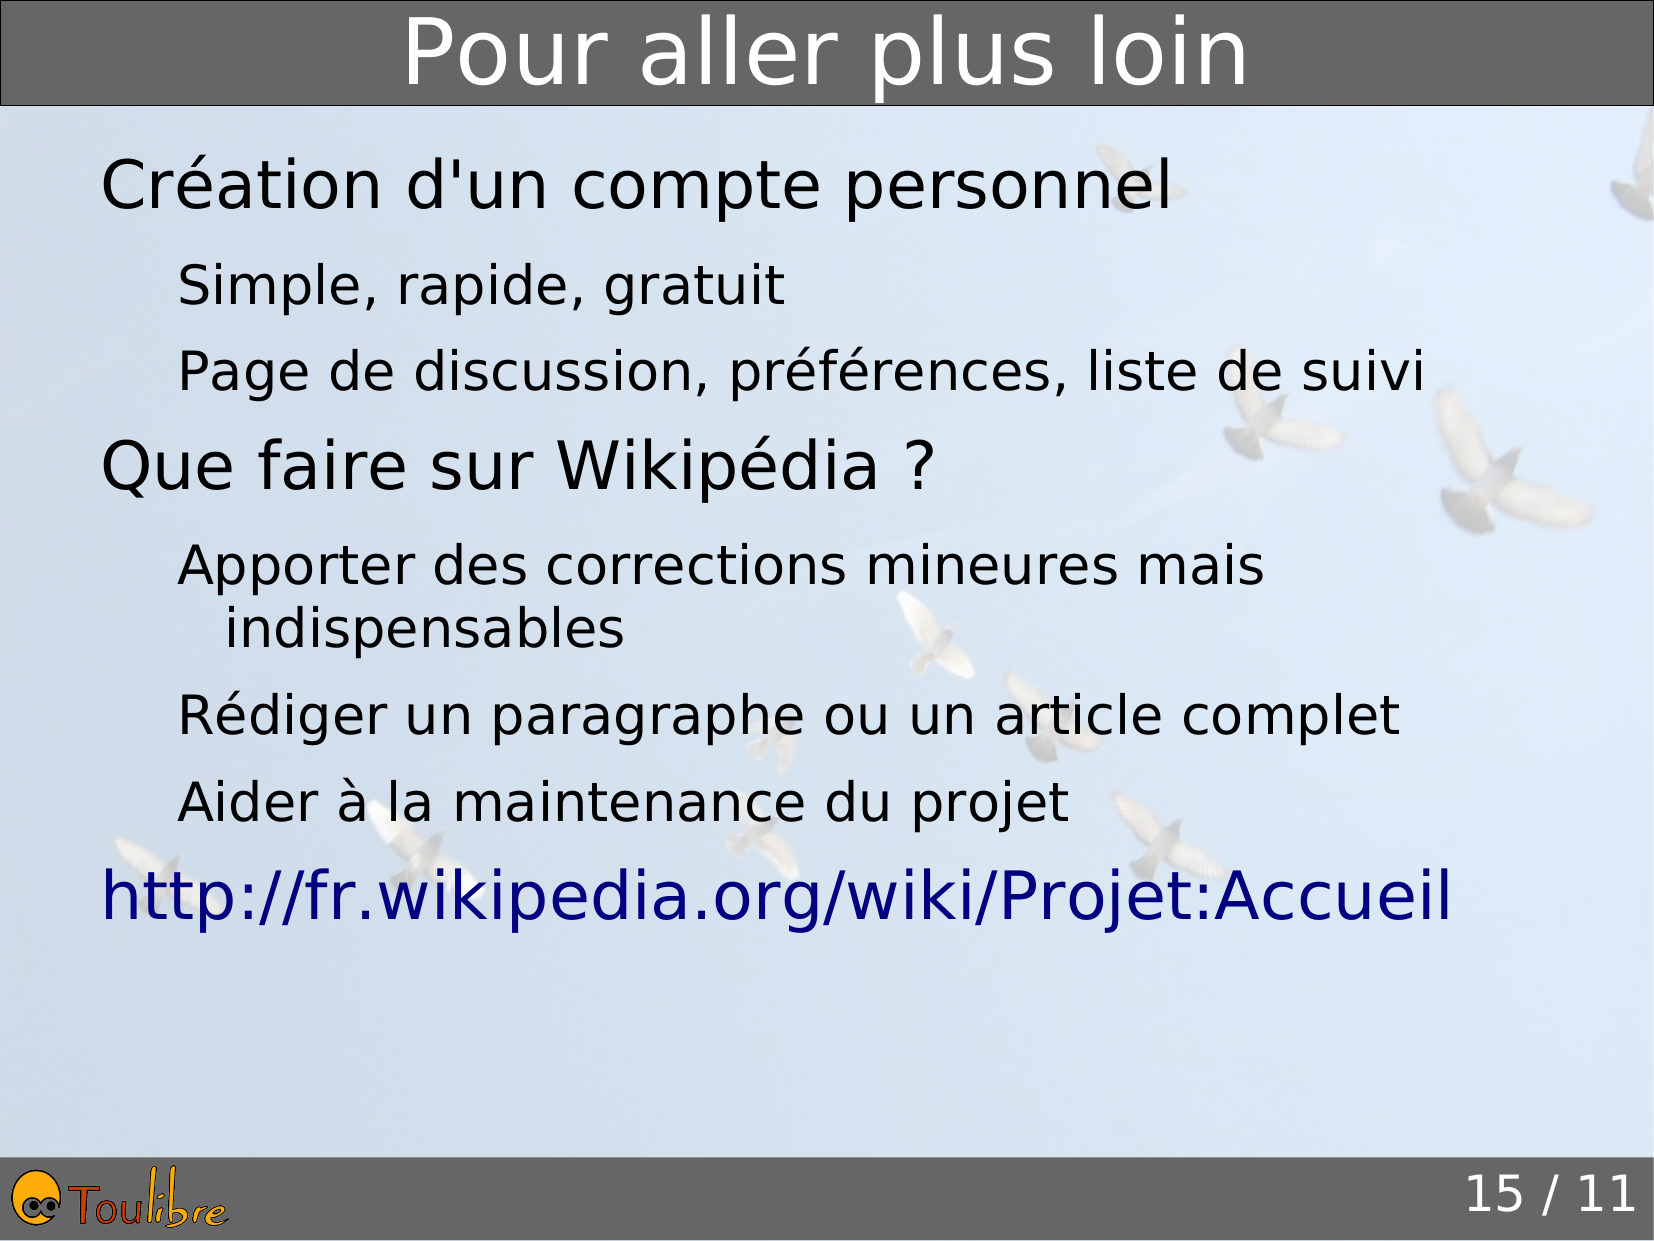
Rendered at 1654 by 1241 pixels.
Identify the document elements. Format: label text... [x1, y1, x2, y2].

list Création d'un compte personnel Simple, rapide, gratuit Page de discussion, préférences, liste de suivi Que faire sur Wikipédia ? Apporter des corrections mineures mais indispensables Rédiger un paragraphe ou un article complet Aider à la maintenance du projet http://fr.wikipedia.org/wiki/Projet:Accueil [82, 146, 1571, 1094]
picture [11, 1165, 229, 1228]
title Pour aller plus loin [0, 0, 1654, 107]
